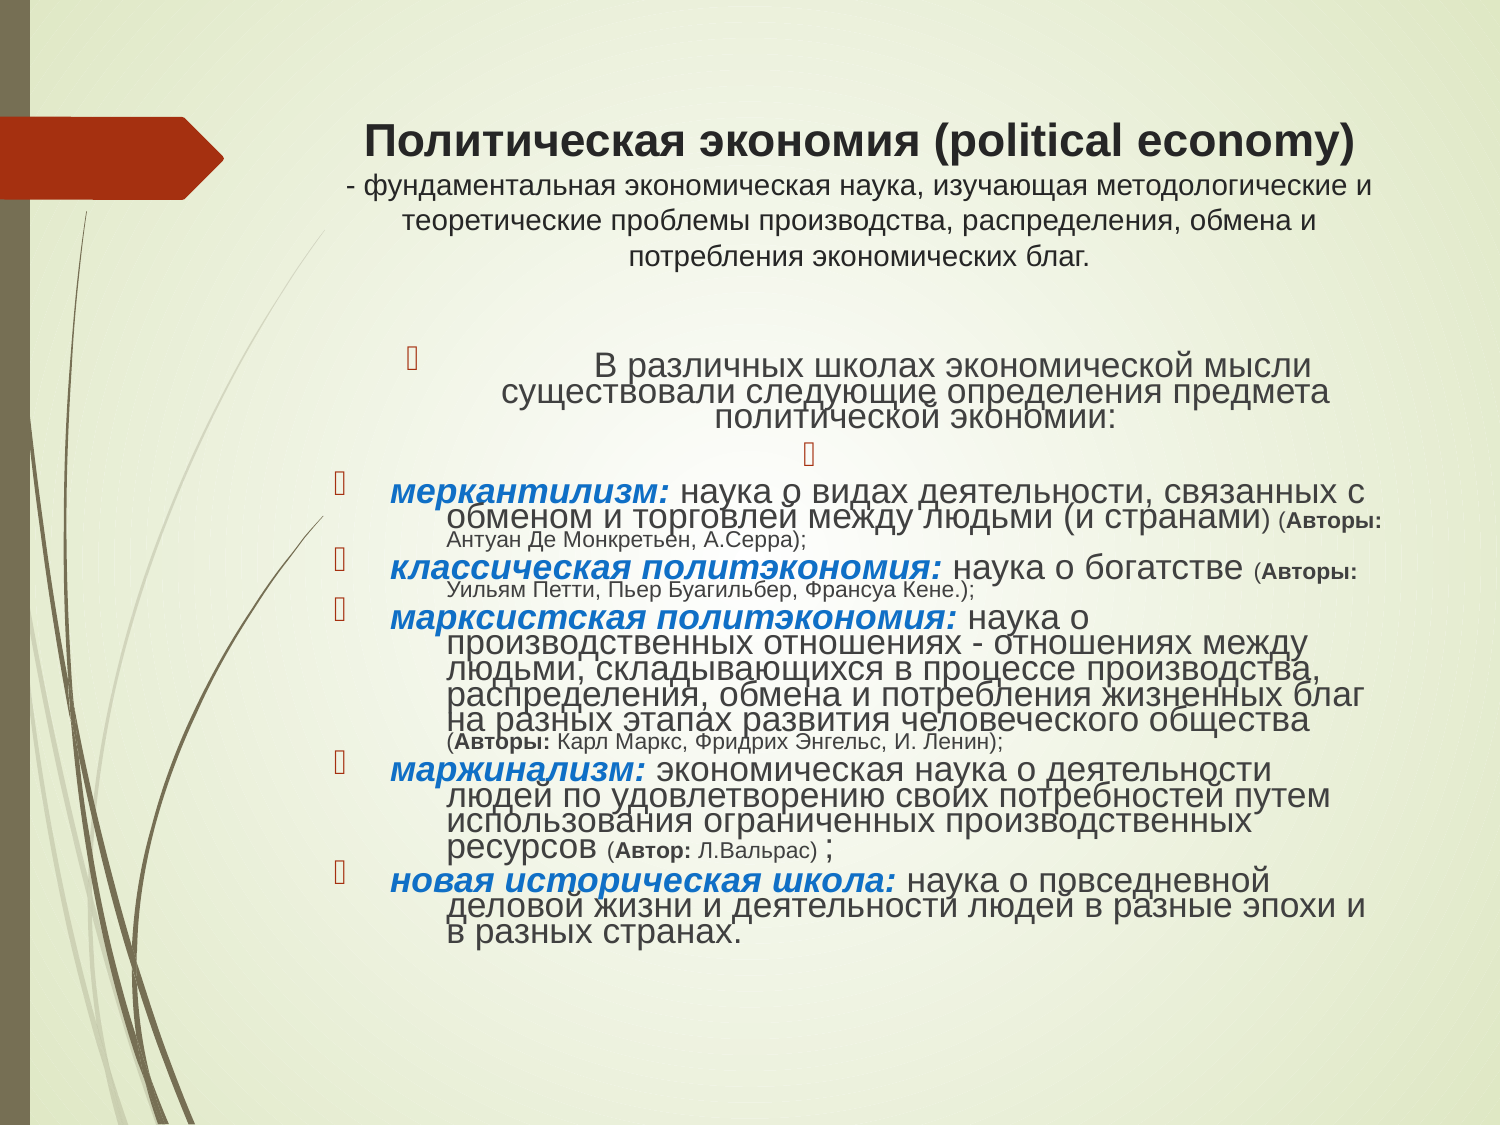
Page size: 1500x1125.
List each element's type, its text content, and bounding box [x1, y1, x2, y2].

title Политическая экономия (political economy) - фундаментальная экономическая наука, изучающая методологические и теоретические проблемы производства, распределения, обмена и потребления экономических благ. [319, 102, 1400, 313]
list В различных школах экономической мысли существовали следующие определения предмета политической экономии: меркантилизм: наука о видах деятельности, связанных с обменом и торговлей между людьми (и странами) (Авторы: Антуан Де Монкретьен, А.Серра); классическая политэкономия: наука о богатстве (Авторы: Уильям Петти, Пьер Буагильбер, Франсуа Кене.); марксистская политэкономия: наука о производственных отношениях - отношениях между людьми, складывающихся в процессе производства, распределения, обмена и потребления жизненных благ на разных этапах развития человеческого общества (Авторы: Карл Маркс, Фридрих Энгельс, И. Ленин); маржинализм: экономическая наука о деятельности людей по удовлетворению своих потребностей путем использования ограниченных производственных ресурсов (Автор: Л.Вальрас) ; новая историческая школа: наука о повседневной деловой жизни и деятельности людей в разные эпохи и в разных странах. [318, 350, 1401, 970]
